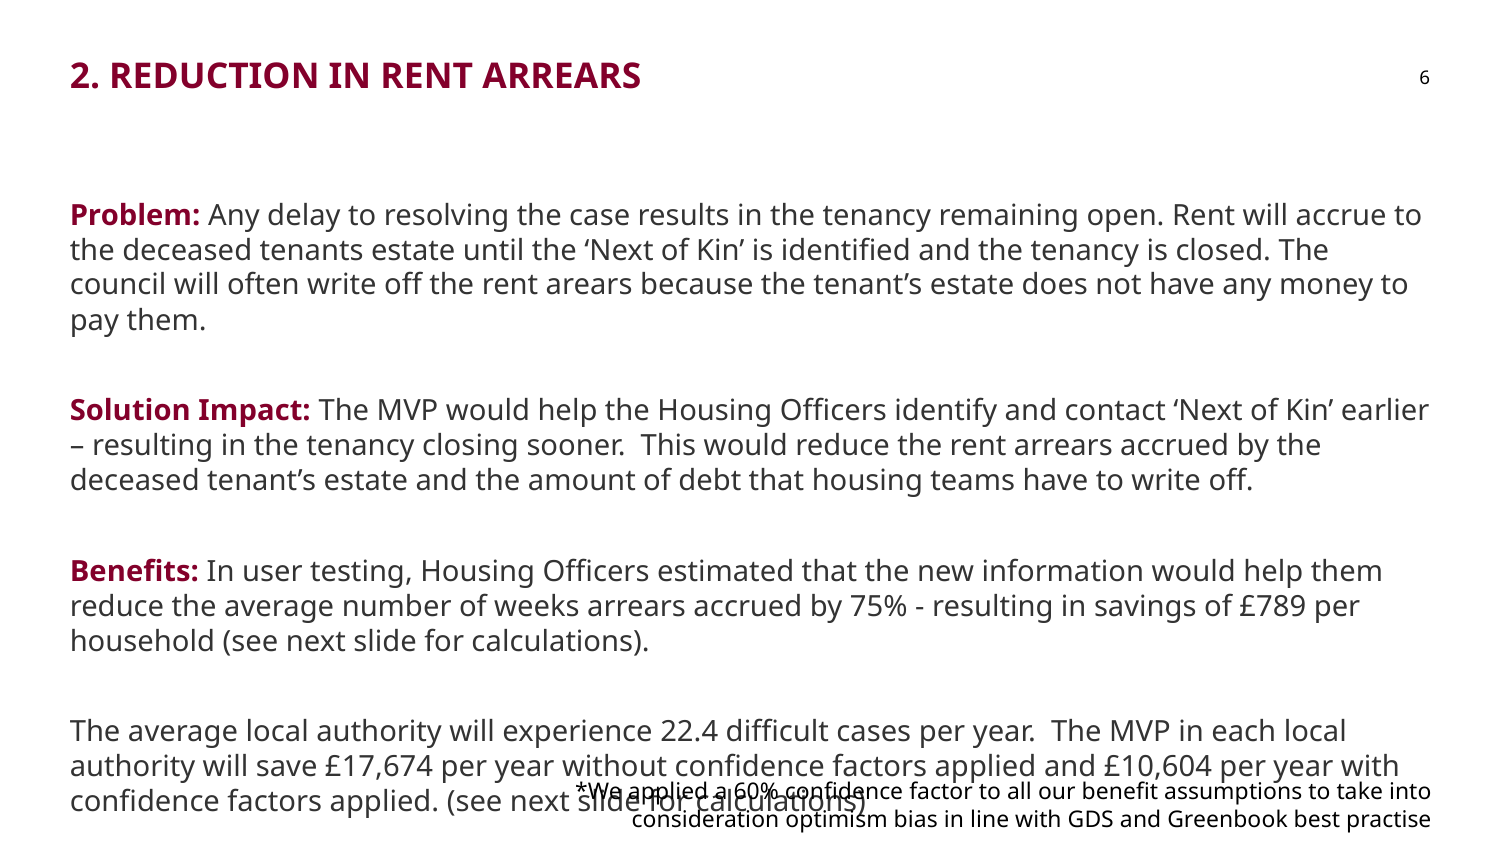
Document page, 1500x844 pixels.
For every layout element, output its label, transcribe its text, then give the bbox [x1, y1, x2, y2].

text_box *We applied a 60% confidence factor to all our benefit assumptions to take into consideration optimism bias in line with GDS and Greenbook best practise [462, 776, 1433, 830]
slide_number <number> [1388, 65, 1431, 111]
title 2. REDUCTION IN RENT ARREARS [69, 53, 1357, 161]
list Problem: Any delay to resolving the case results in the tenancy remaining open. Rent will accrue to the deceased tenants estate until the ‘Next of Kin’ is identified and the tenancy is closed. The council will often write off the rent arears because the tenant’s estate does not have any money to pay them. Solution Impact: The MVP would help the Housing Officers identify and contact ‘Next of Kin’ earlier – resulting in the tenancy closing sooner. This would reduce the rent arrears accrued by the deceased tenant’s estate and the amount of debt that housing teams have to write off. Benefits: In user testing, Housing Officers estimated that the new information would help them reduce the average number of weeks arrears accrued by 75% - resulting in savings of £789 per household (see next slide for calculations). The average local authority will experience 22.4 difficult cases per year. The MVP in each local authority will save £17,674 per year without confidence factors applied and £10,604 per year with confidence factors applied. (see next slide for calculations) [69, 195, 1433, 755]
